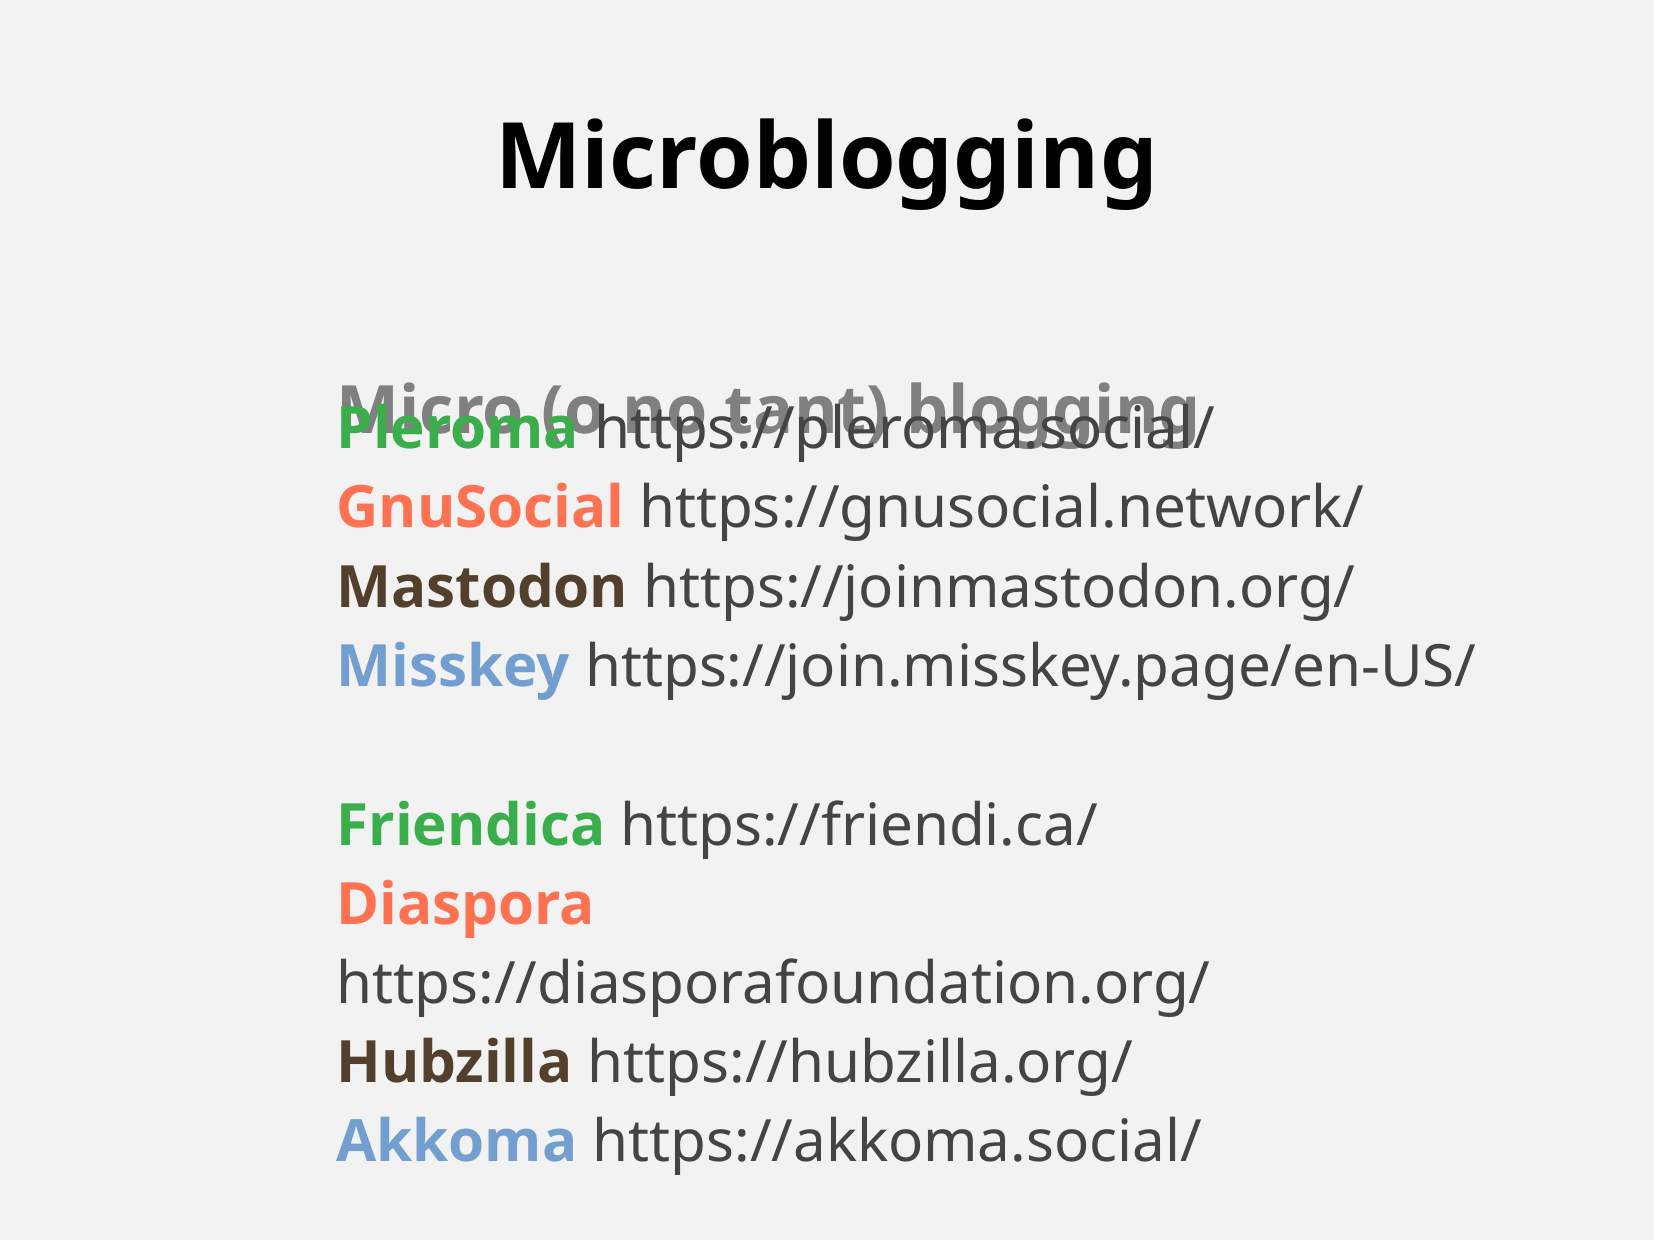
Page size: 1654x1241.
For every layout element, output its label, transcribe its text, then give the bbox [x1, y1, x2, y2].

title Micro (o no tant) blogging [336, 320, 1607, 497]
title Microblogging [82, 49, 1571, 257]
title Pleroma https://pleroma.social/ GnuSocial https://gnusocial.network/ Mastodon https://joinmastodon.org/ Misskey https://join.misskey.page/en-US/ Friendica https://friendi.ca/ Diaspora https://diasporafoundation.org/ Hubzilla https://hubzilla.org/ Akkoma https://akkoma.social/ [336, 458, 1477, 1107]
